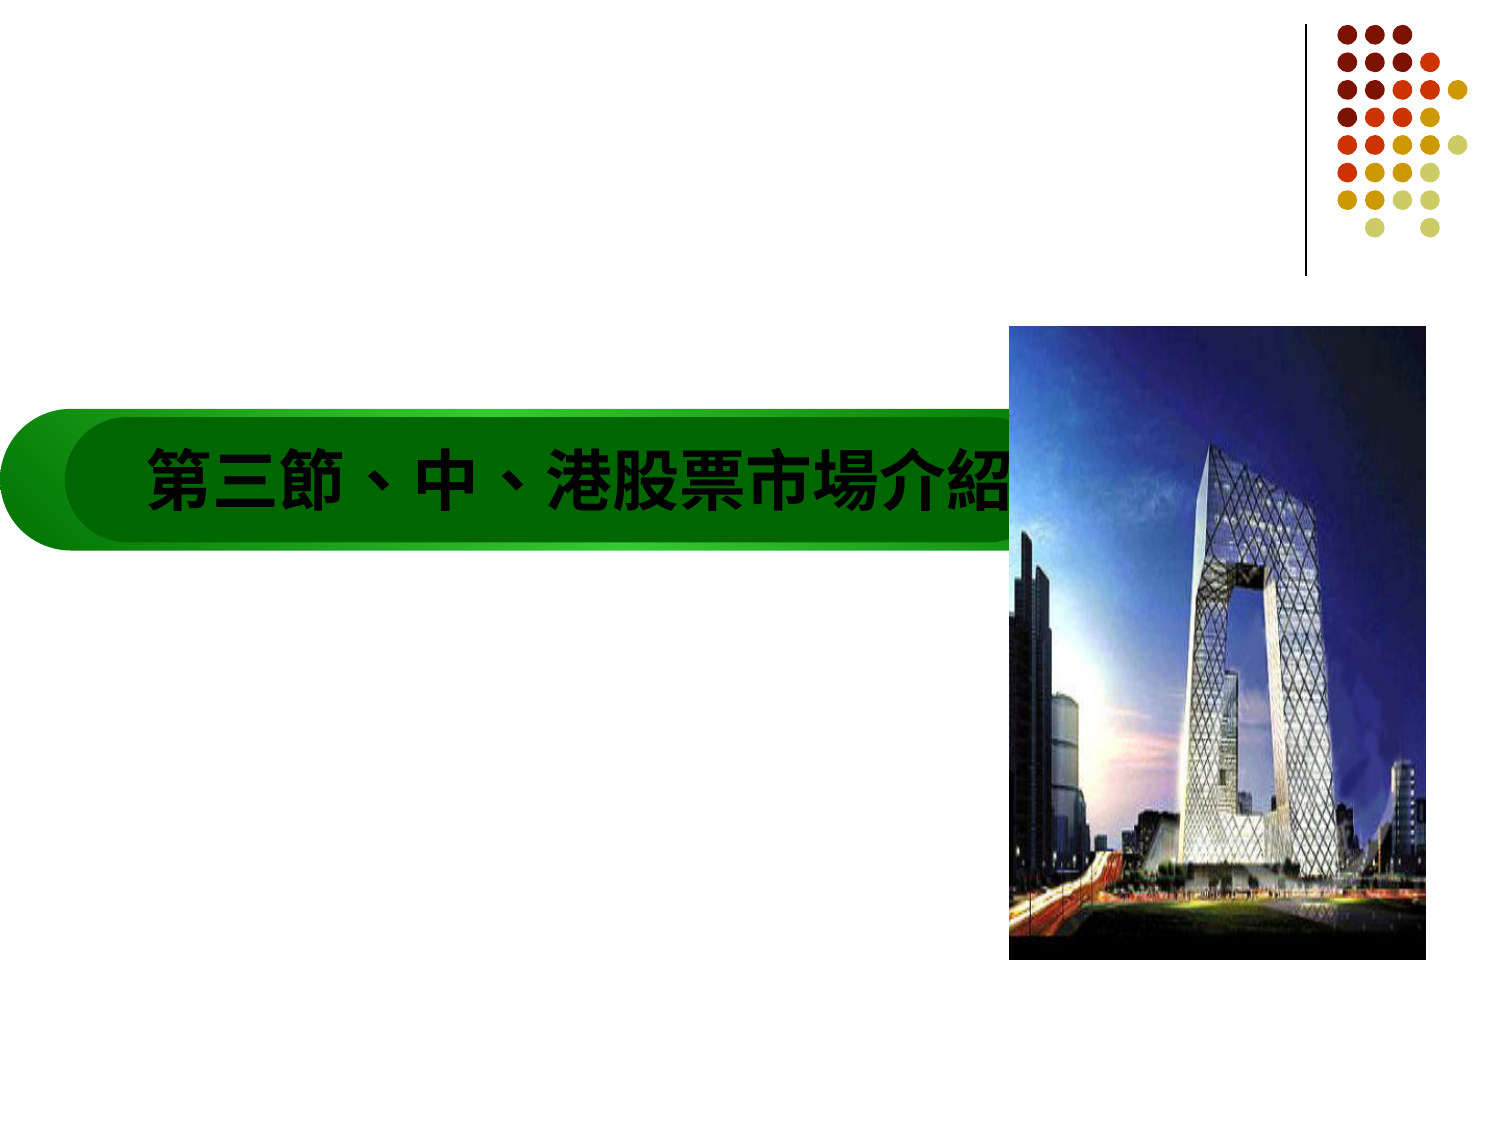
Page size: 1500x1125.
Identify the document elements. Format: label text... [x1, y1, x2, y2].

text_box 第三節、中、港股票市場介紹 [130, 430, 1009, 527]
text_box [0, 408, 1009, 551]
picture [1009, 326, 1426, 960]
